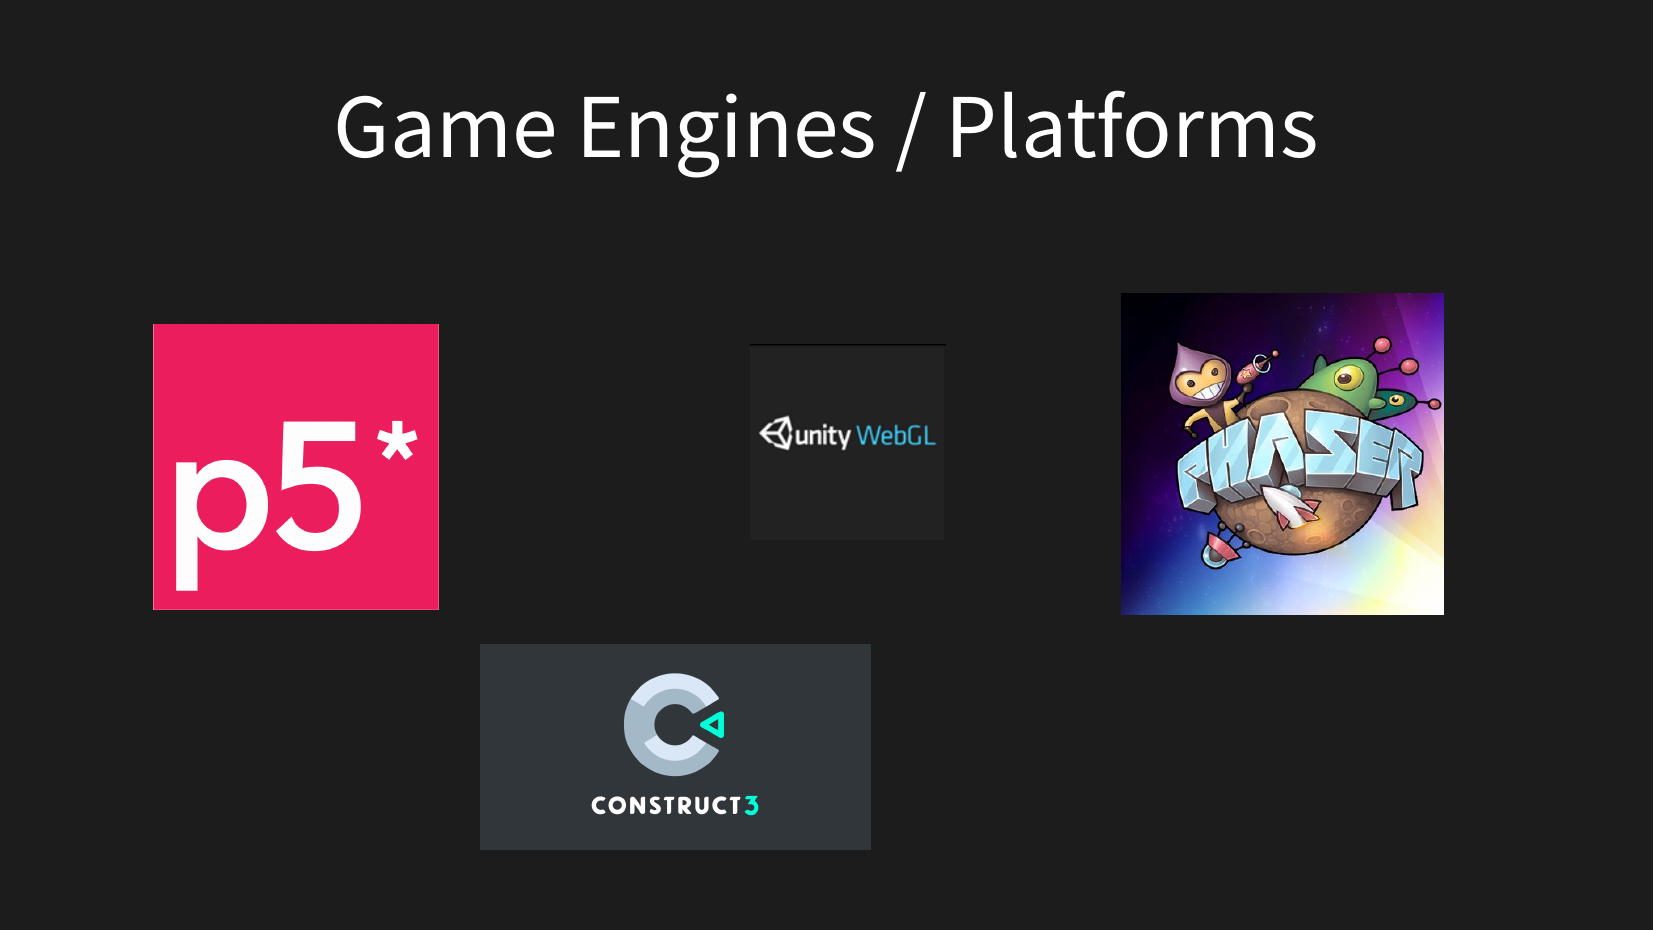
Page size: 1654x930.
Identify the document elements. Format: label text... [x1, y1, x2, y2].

title Game Engines / Platforms [0, 9, 1653, 241]
picture [750, 344, 946, 541]
picture [153, 324, 439, 610]
picture [480, 644, 871, 850]
picture [1121, 293, 1444, 616]
